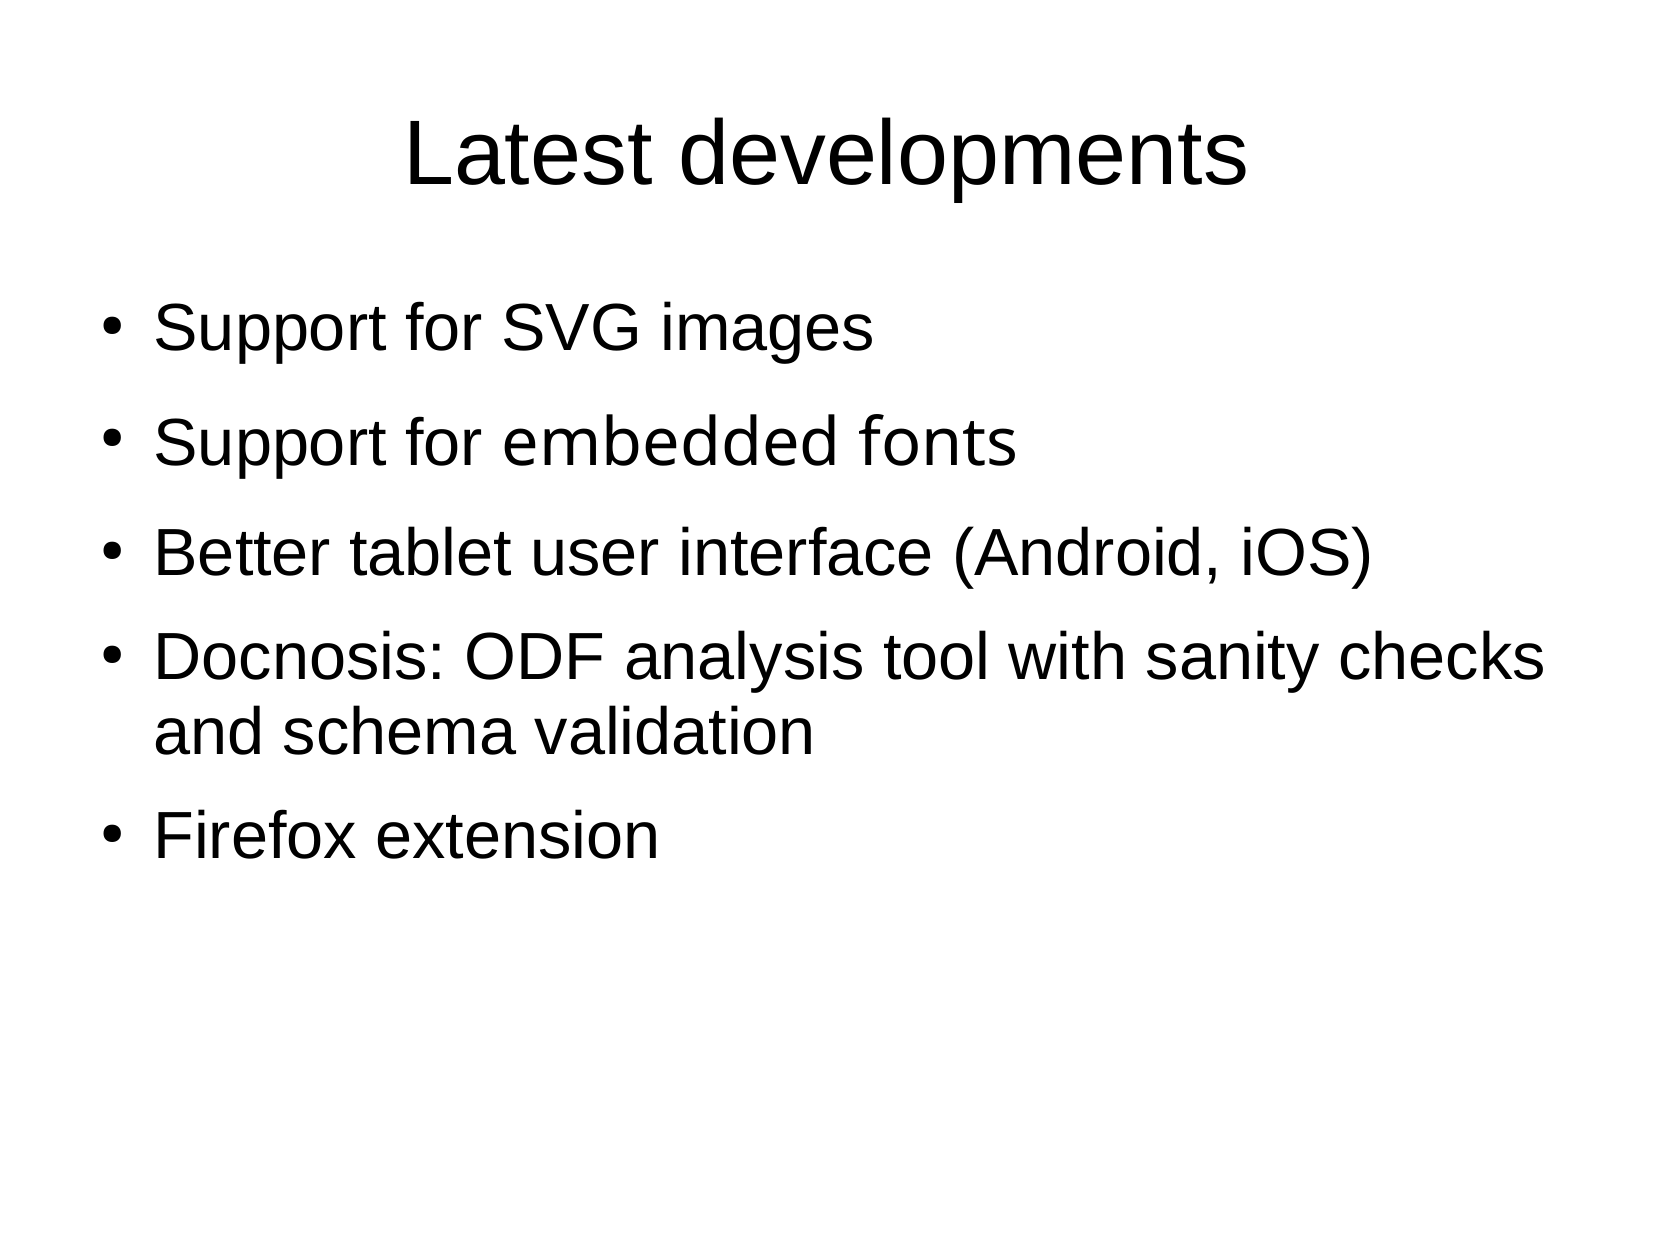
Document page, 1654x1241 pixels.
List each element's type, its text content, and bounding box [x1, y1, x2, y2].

list Support for SVG images Support for embedded fonts Better tablet user interface (Android, iOS) Docnosis: ODF analysis tool with sanity checks and schema validation Firefox extension [82, 290, 1571, 1109]
title Latest developments [82, 49, 1571, 257]
